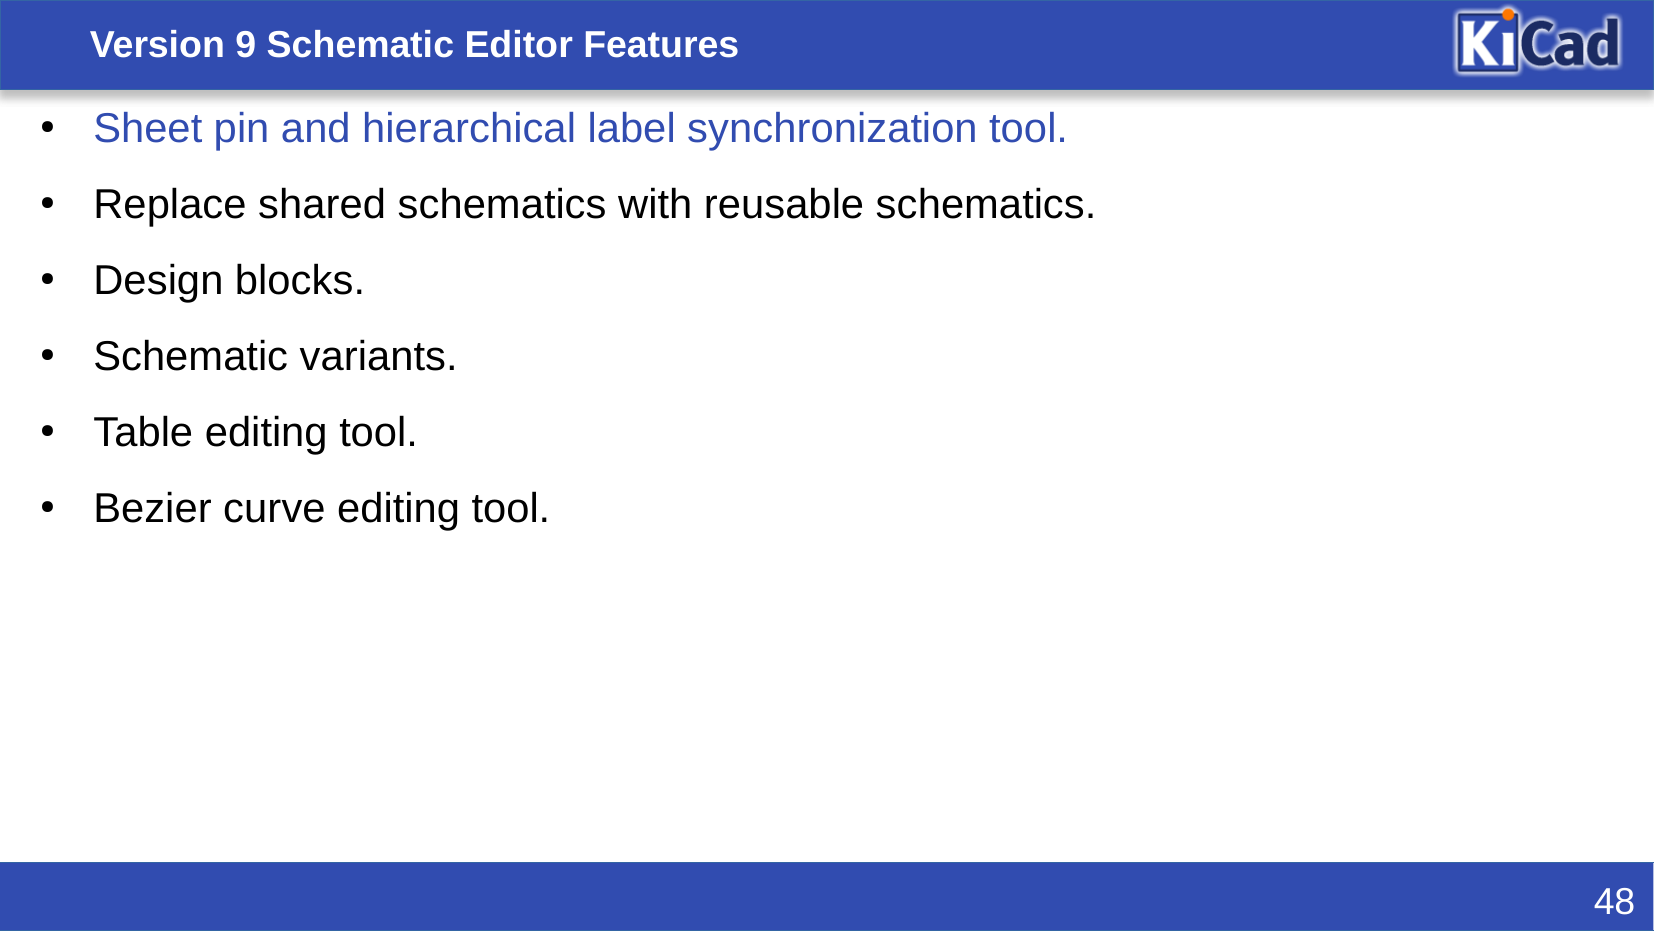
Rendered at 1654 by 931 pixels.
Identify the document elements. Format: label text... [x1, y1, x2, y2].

picture [1412, 0, 1654, 92]
list Sheet pin and hierarchical label synchronization tool. Replace shared schematics with reusable schematics. Design blocks. Schematic variants. Table editing tool. Bezier curve editing tool. [22, 105, 1636, 856]
text_box [0, 862, 1654, 931]
text_box <number> [1387, 873, 1651, 931]
text_box Version 9 Schematic Editor Features [0, 0, 1412, 90]
